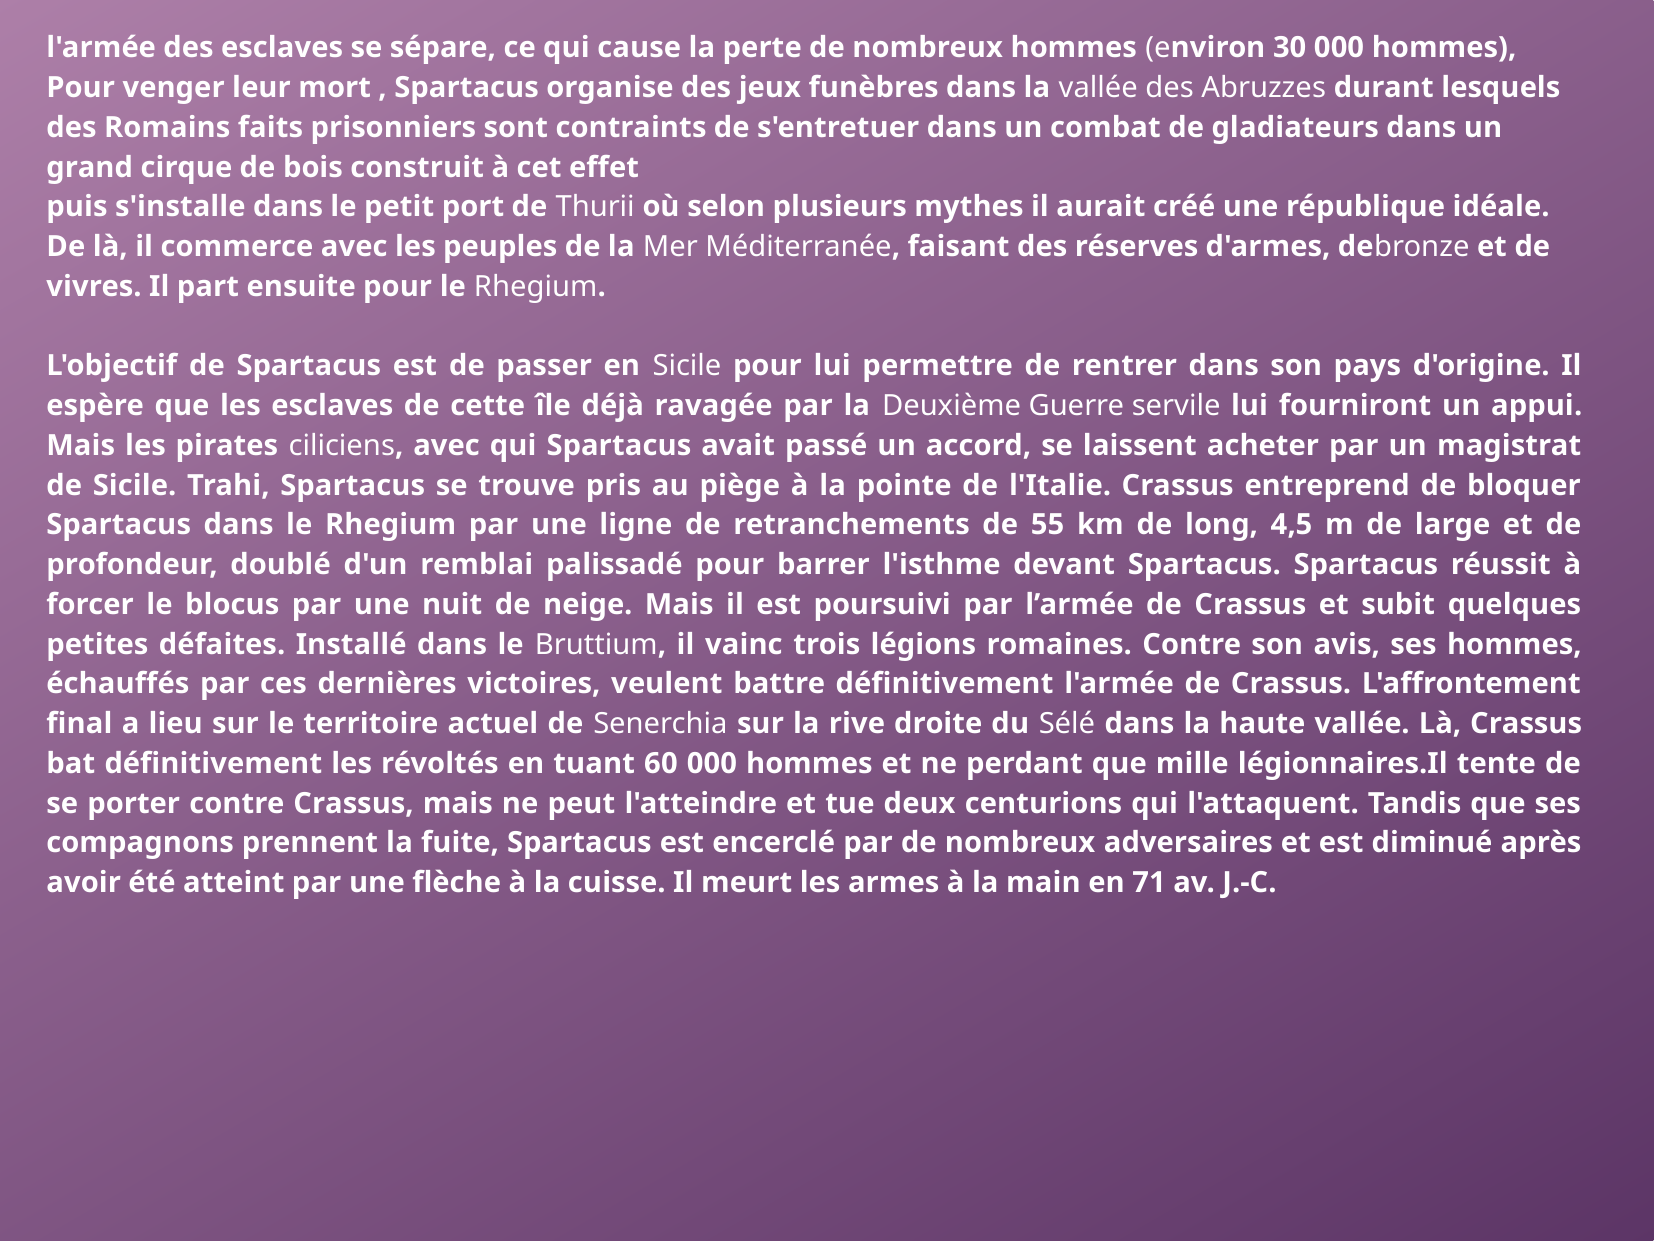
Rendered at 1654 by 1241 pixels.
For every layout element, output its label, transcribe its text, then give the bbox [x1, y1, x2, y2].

text_box l'armée des esclaves se sépare, ce qui cause la perte de nombreux hommes (environ 30 000 hommes), Pour venger leur mort , Spartacus organise des jeux funèbres dans la vallée des Abruzzes durant lesquels des Romains faits prisonniers sont contraints de s'entretuer dans un combat de gladiateurs dans un grand cirque de bois construit à cet effet puis s'installe dans le petit port de Thurii où selon plusieurs mythes il aurait créé une république idéale. De là, il commerce avec les peuples de la Mer Méditerranée, faisant des réserves d'armes, debronze et de vivres. Il part ensuite pour le Rhegium. L'objectif de Spartacus est de passer en Sicile pour lui permettre de rentrer dans son pays d'origine. Il espère que les esclaves de cette île déjà ravagée par la Deuxième Guerre servile lui fourniront un appui. Mais les pirates ciliciens, avec qui Spartacus avait passé un accord, se laissent acheter par un magistrat de Sicile. Trahi, Spartacus se trouve pris au piège à la pointe de l'Italie. Crassus entreprend de bloquer Spartacus dans le Rhegium par une ligne de retranchements de 55 km de long, 4,5 m de large et de profondeur, doublé d'un remblai palissadé pour barrer l'isthme devant Spartacus. Spartacus réussit à forcer le blocus par une nuit de neige. Mais il est poursuivi par l’armée de Crassus et subit quelques petites défaites. Installé dans le Bruttium, il vainc trois légions romaines. Contre son avis, ses hommes, échauffés par ces dernières victoires, veulent battre définitivement l'armée de Crassus. L'affrontement final a lieu sur le territoire actuel de Senerchia sur la rive droite du Sélé dans la haute vallée. Là, Crassus bat définitivement les révoltés en tuant 60 000 hommes et ne perdant que mille légionnaires.Il tente de se porter contre Crassus, mais ne peut l'atteindre et tue deux centurions qui l'attaquent. Tandis que ses compagnons prennent la fuite, Spartacus est encerclé par de nombreux adversaires et est diminué après avoir été atteint par une flèche à la cuisse. Il meurt les armes à la main en 71 av. J.-C. [31, 19, 1598, 1067]
